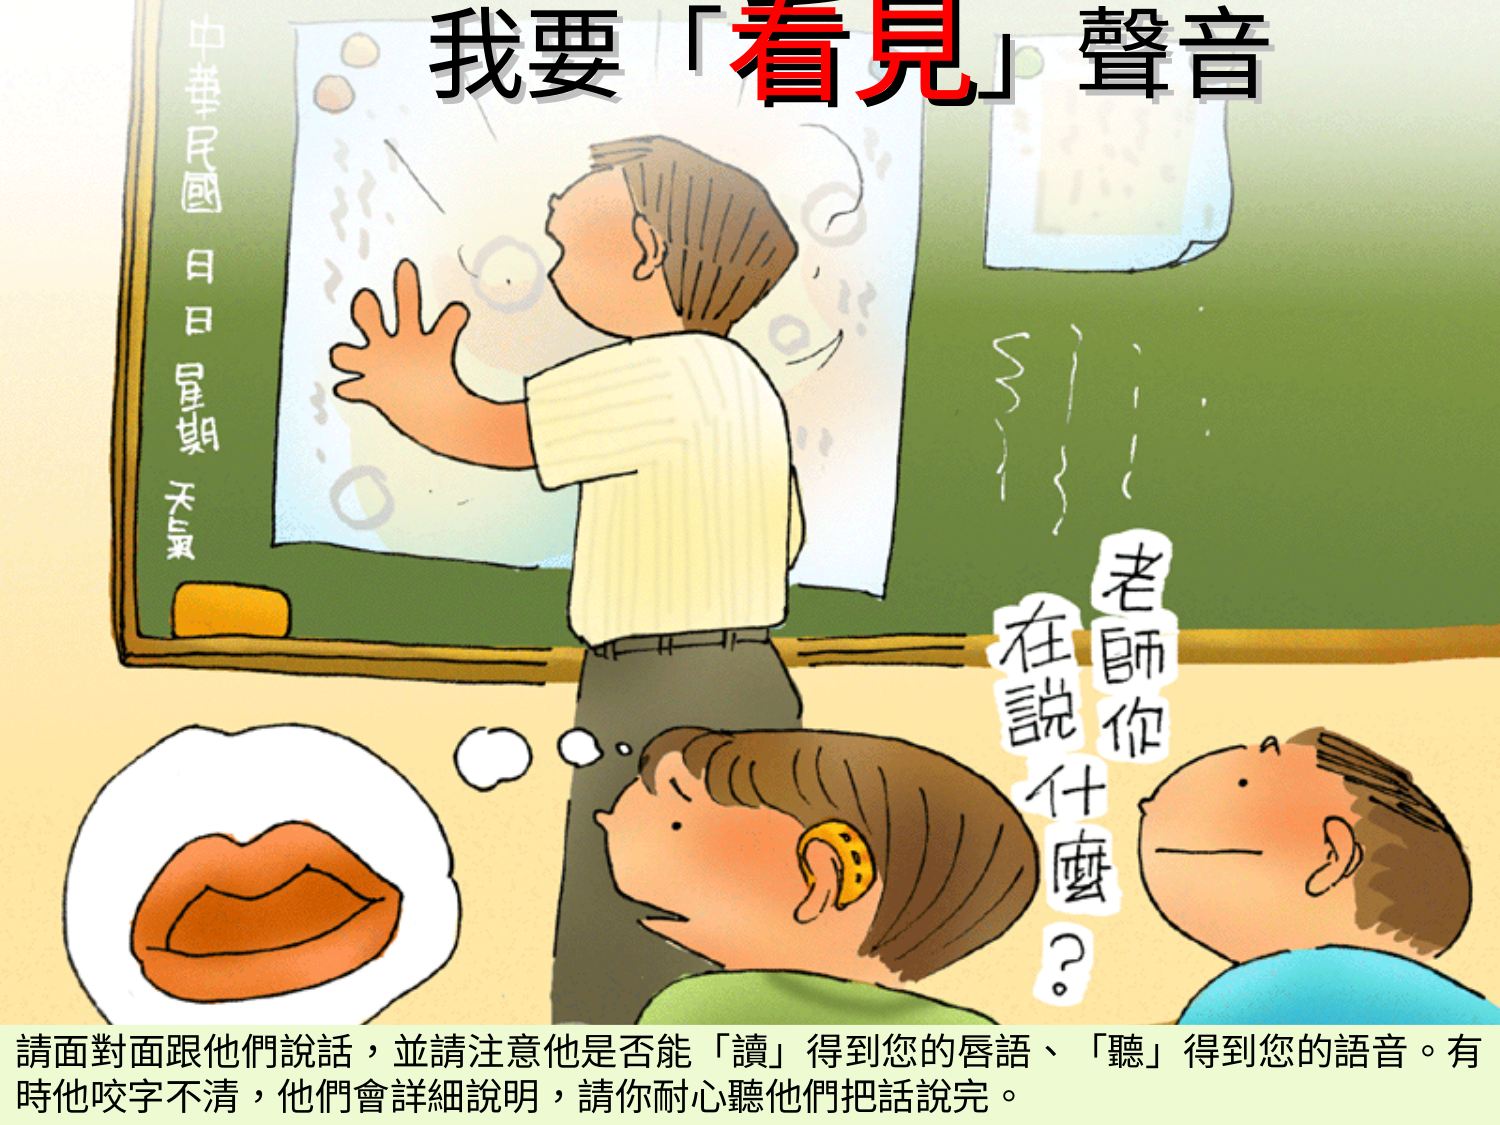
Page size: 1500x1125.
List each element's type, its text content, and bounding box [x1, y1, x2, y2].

subtitle 請面對面跟他們說話，並請注意他是否能「讀」得到您的唇語、「聽」得到您的語音。有時他咬字不清，他們會詳細說明，請你耐心聽他們把話說完。 [0, 1024, 1500, 1125]
picture [0, 0, 1500, 1024]
title 我要「看見」聲音 [387, 0, 1313, 125]
